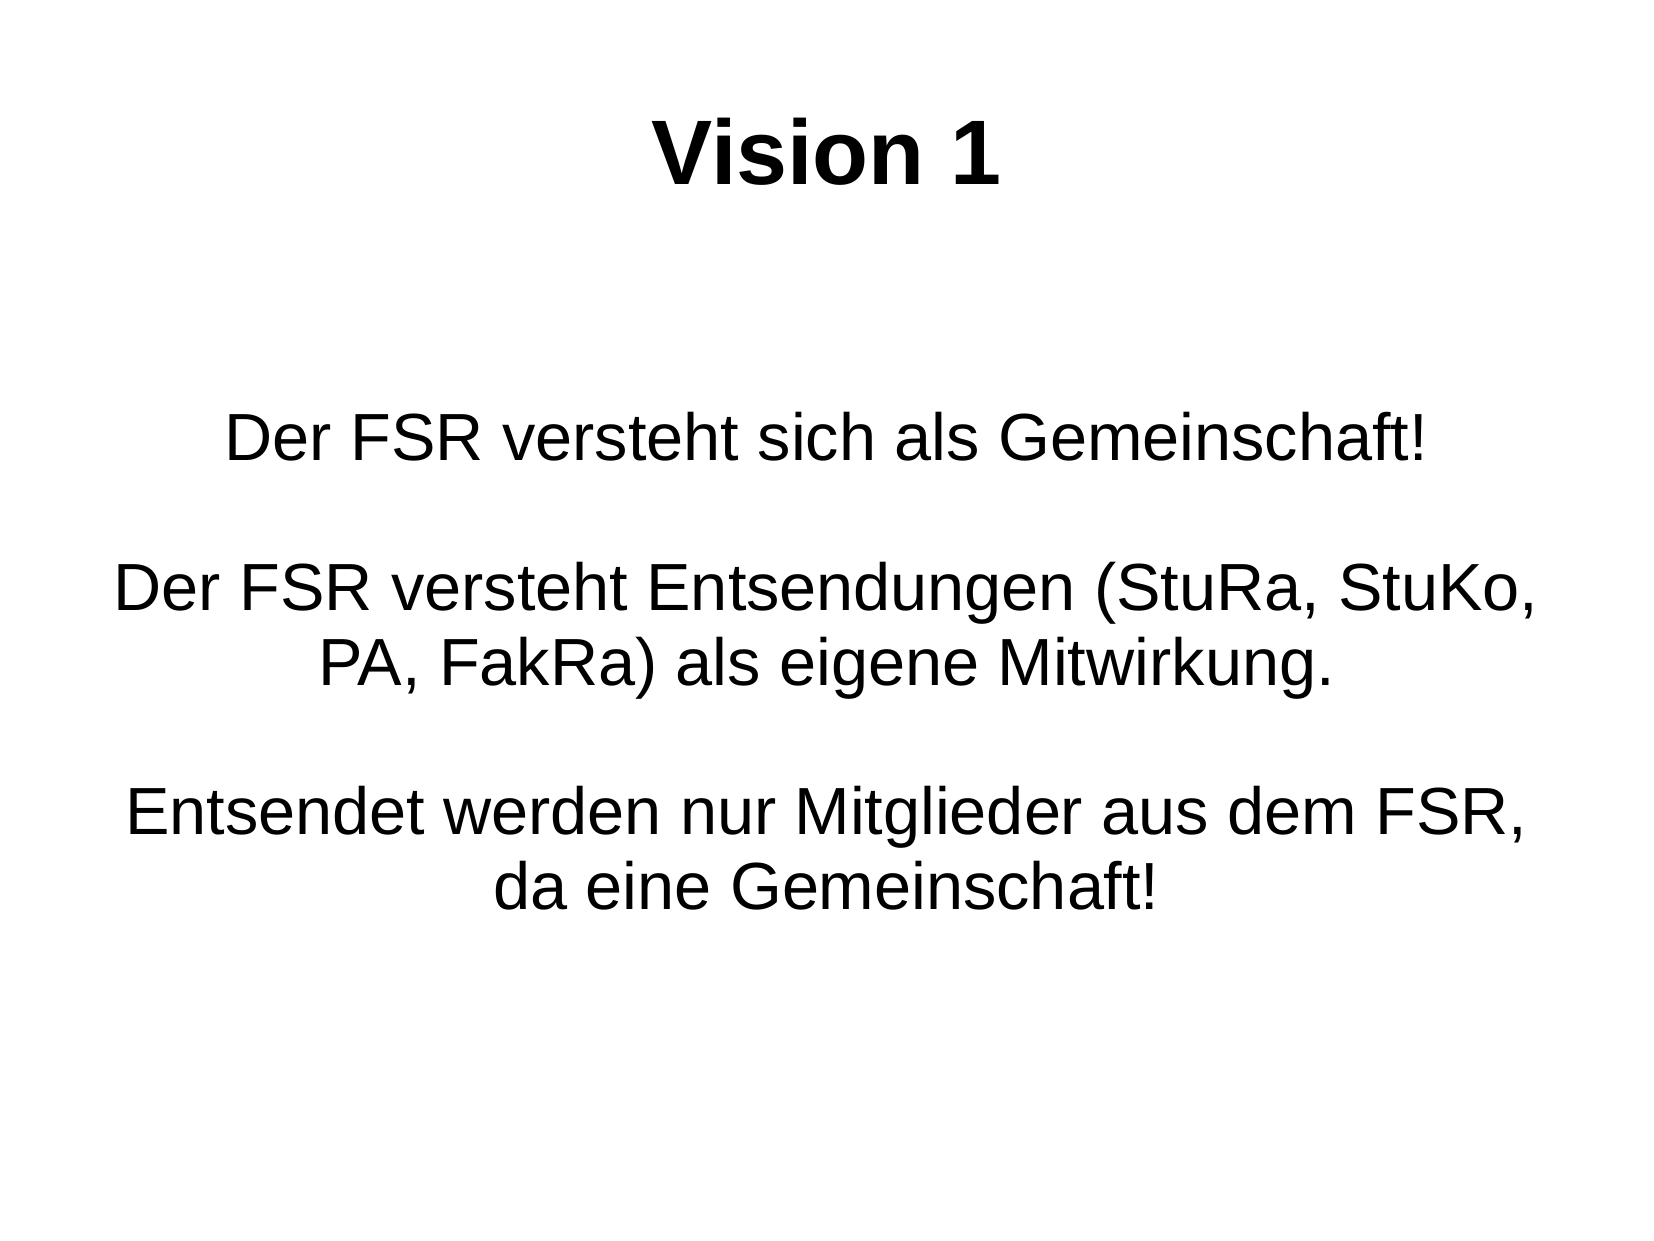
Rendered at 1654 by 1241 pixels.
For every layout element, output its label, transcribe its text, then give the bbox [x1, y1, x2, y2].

subtitle Der FSR versteht sich als Gemeinschaft! Der FSR versteht Entsendungen (StuRa, StuKo, PA, FakRa) als eigene Mitwirkung. Entsendet werden nur Mitglieder aus dem FSR, da eine Gemeinschaft! [82, 290, 1571, 1109]
title Vision 1 [82, 49, 1571, 257]
